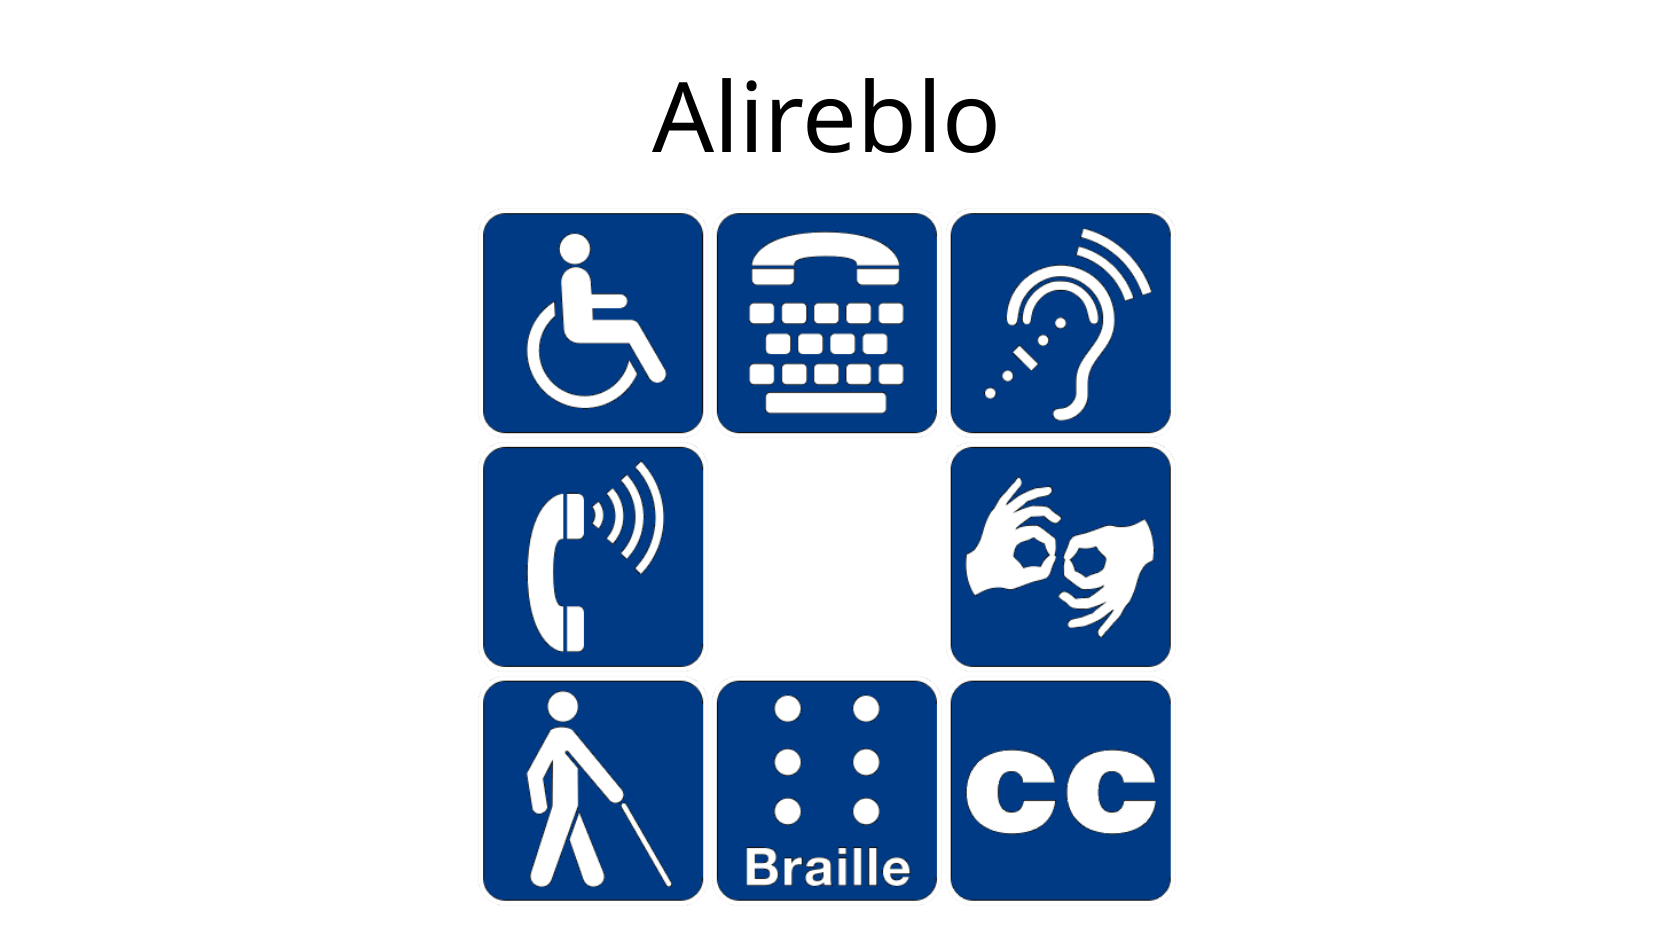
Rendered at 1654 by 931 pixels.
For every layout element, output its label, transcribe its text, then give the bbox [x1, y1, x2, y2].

picture [474, 204, 1180, 910]
title Alireblo [82, 37, 1571, 193]
